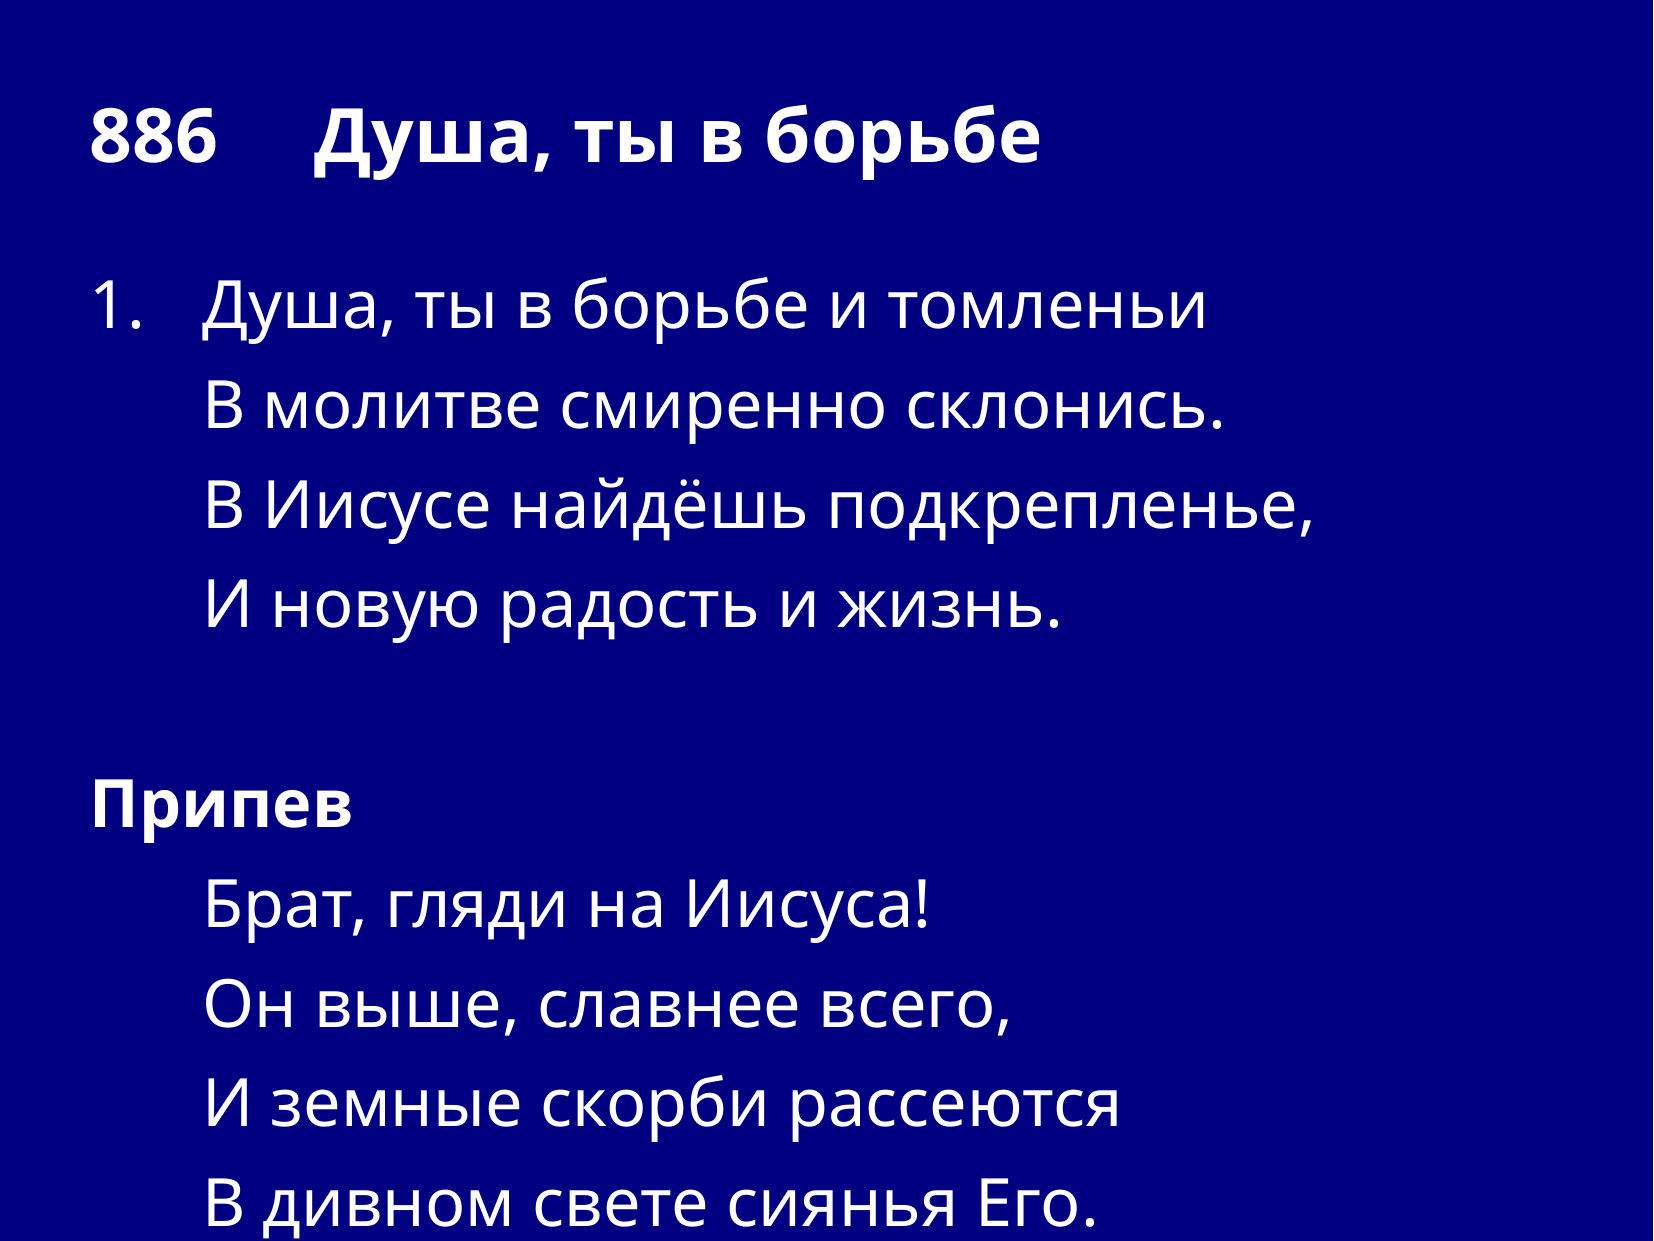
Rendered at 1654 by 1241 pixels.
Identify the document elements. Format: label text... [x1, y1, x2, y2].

text_box 1. Душа, ты в борьбе и томленьи В молитве смиренно склонись. В Иисусе найдёшь подкрепленье, И новую радость и жизнь. Припев Брат, гляди на Иисуса! Он выше, славнее всего, И земные скорби рассеются В дивном свете сиянья Его. [75, 188, 1576, 1163]
text_box 886 Душа, ты в борьбе [75, 75, 1576, 188]
